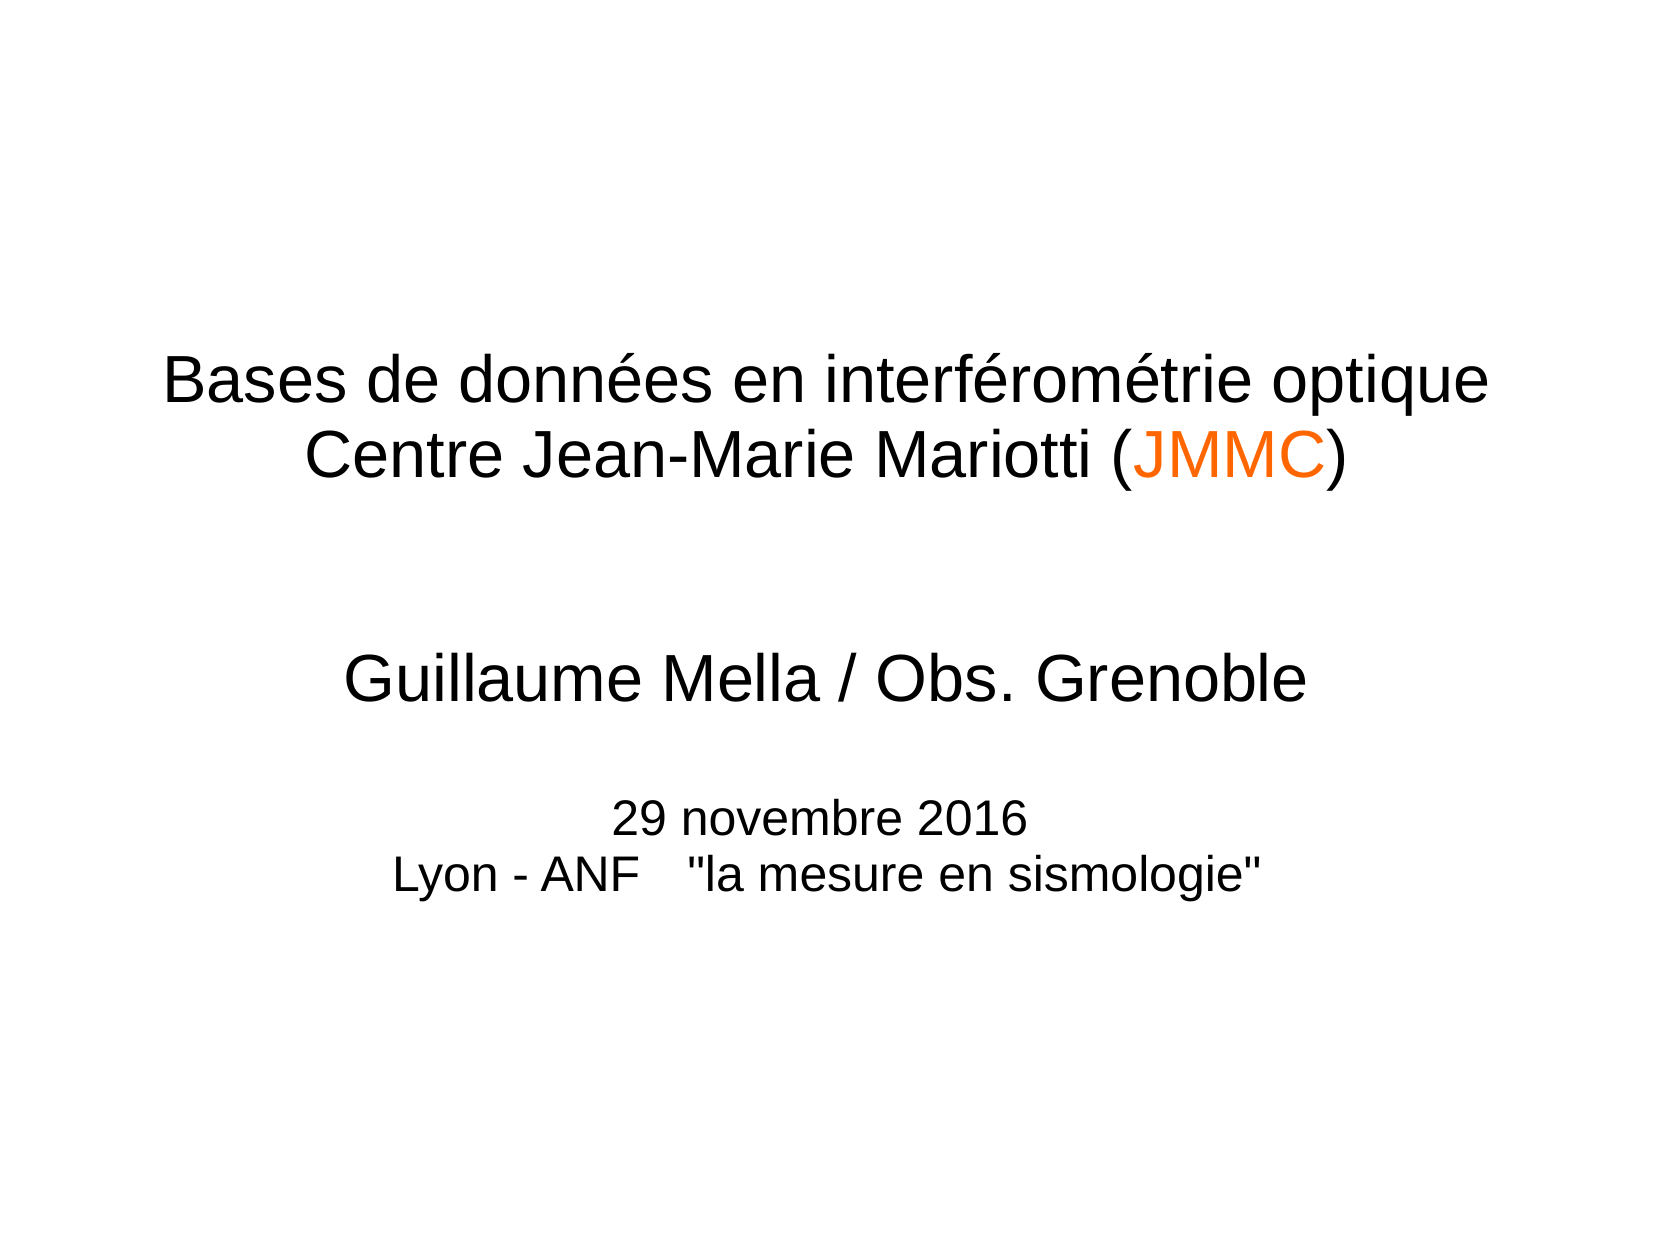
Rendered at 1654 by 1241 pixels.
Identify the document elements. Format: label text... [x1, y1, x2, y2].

subtitle Bases de données en interférométrie optique Centre Jean-Marie Mariotti (JMMC) Guillaume Mella / Obs. Grenoble 29 novembre 2016 Lyon - ANF "la mesure en sismologie" [82, 290, 1571, 1010]
